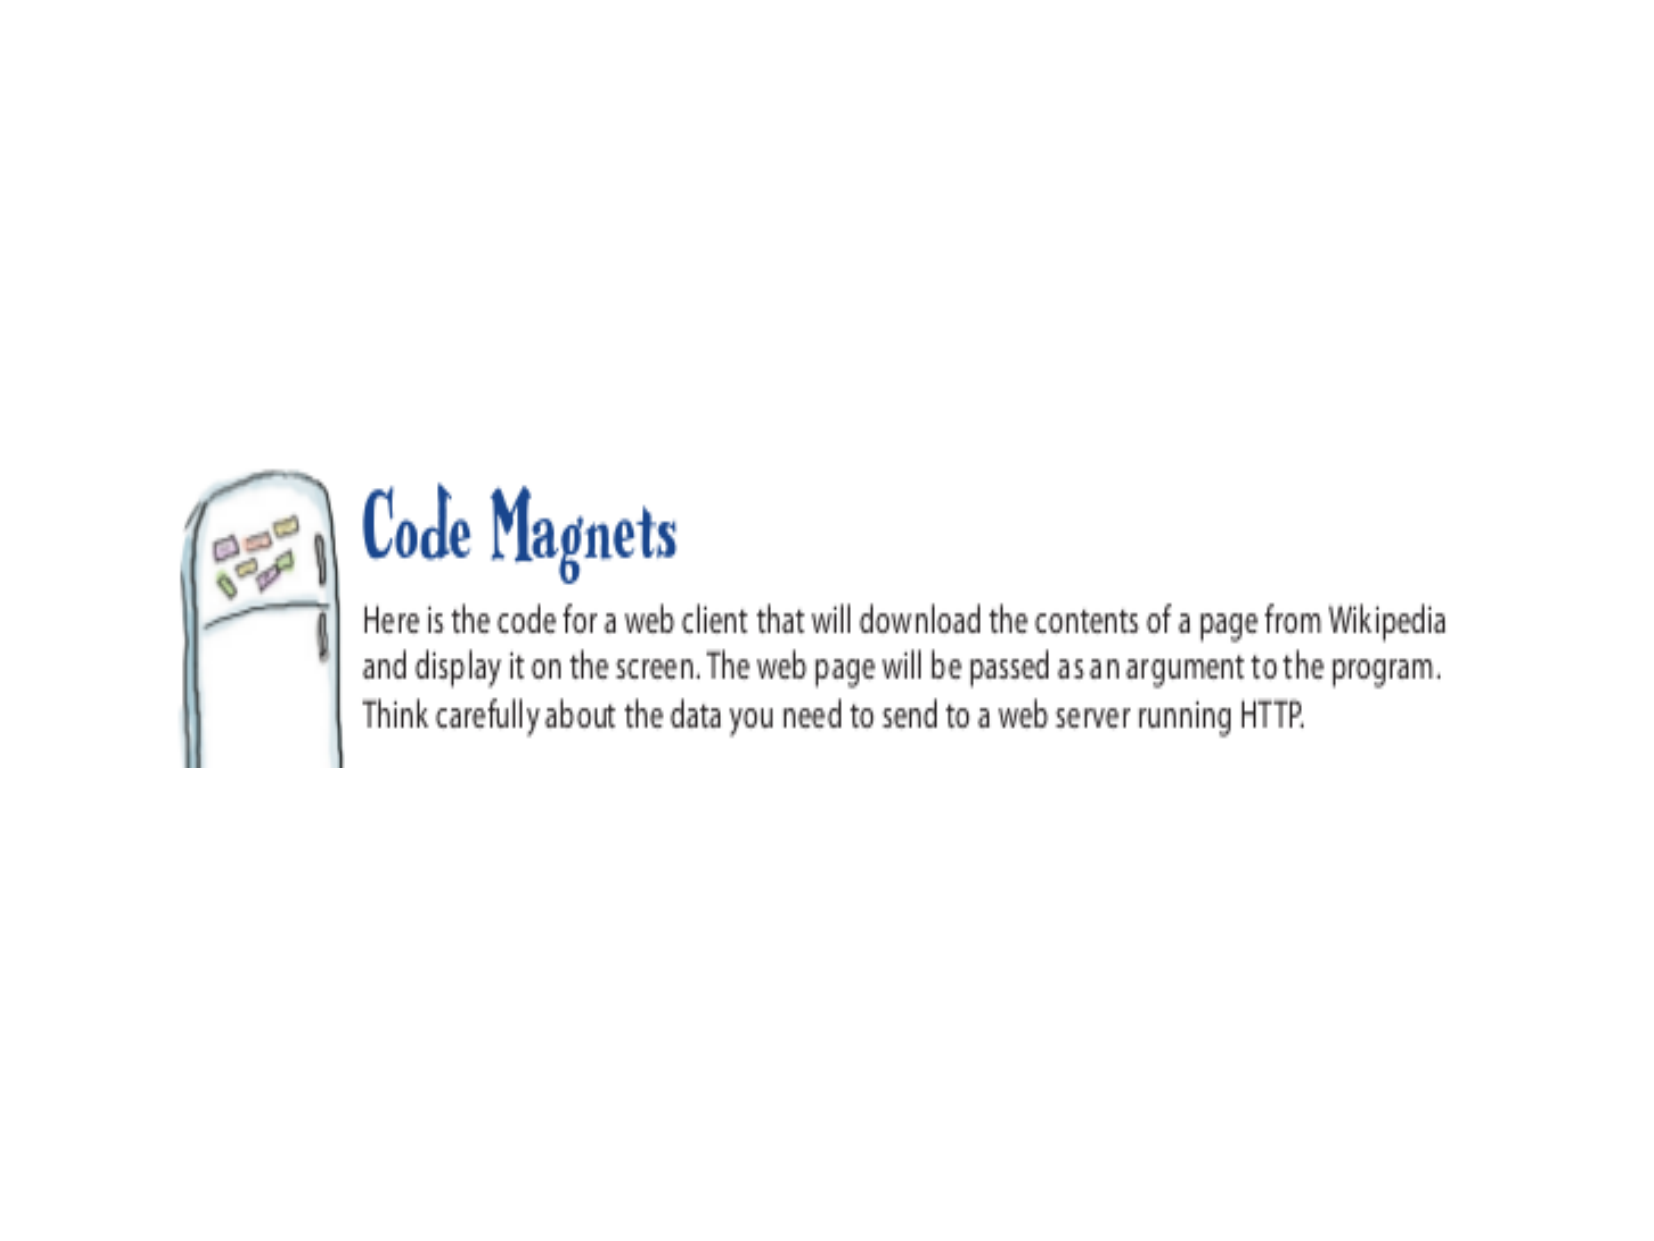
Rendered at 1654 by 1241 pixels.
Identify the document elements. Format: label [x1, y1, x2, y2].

picture [165, 389, 1548, 768]
